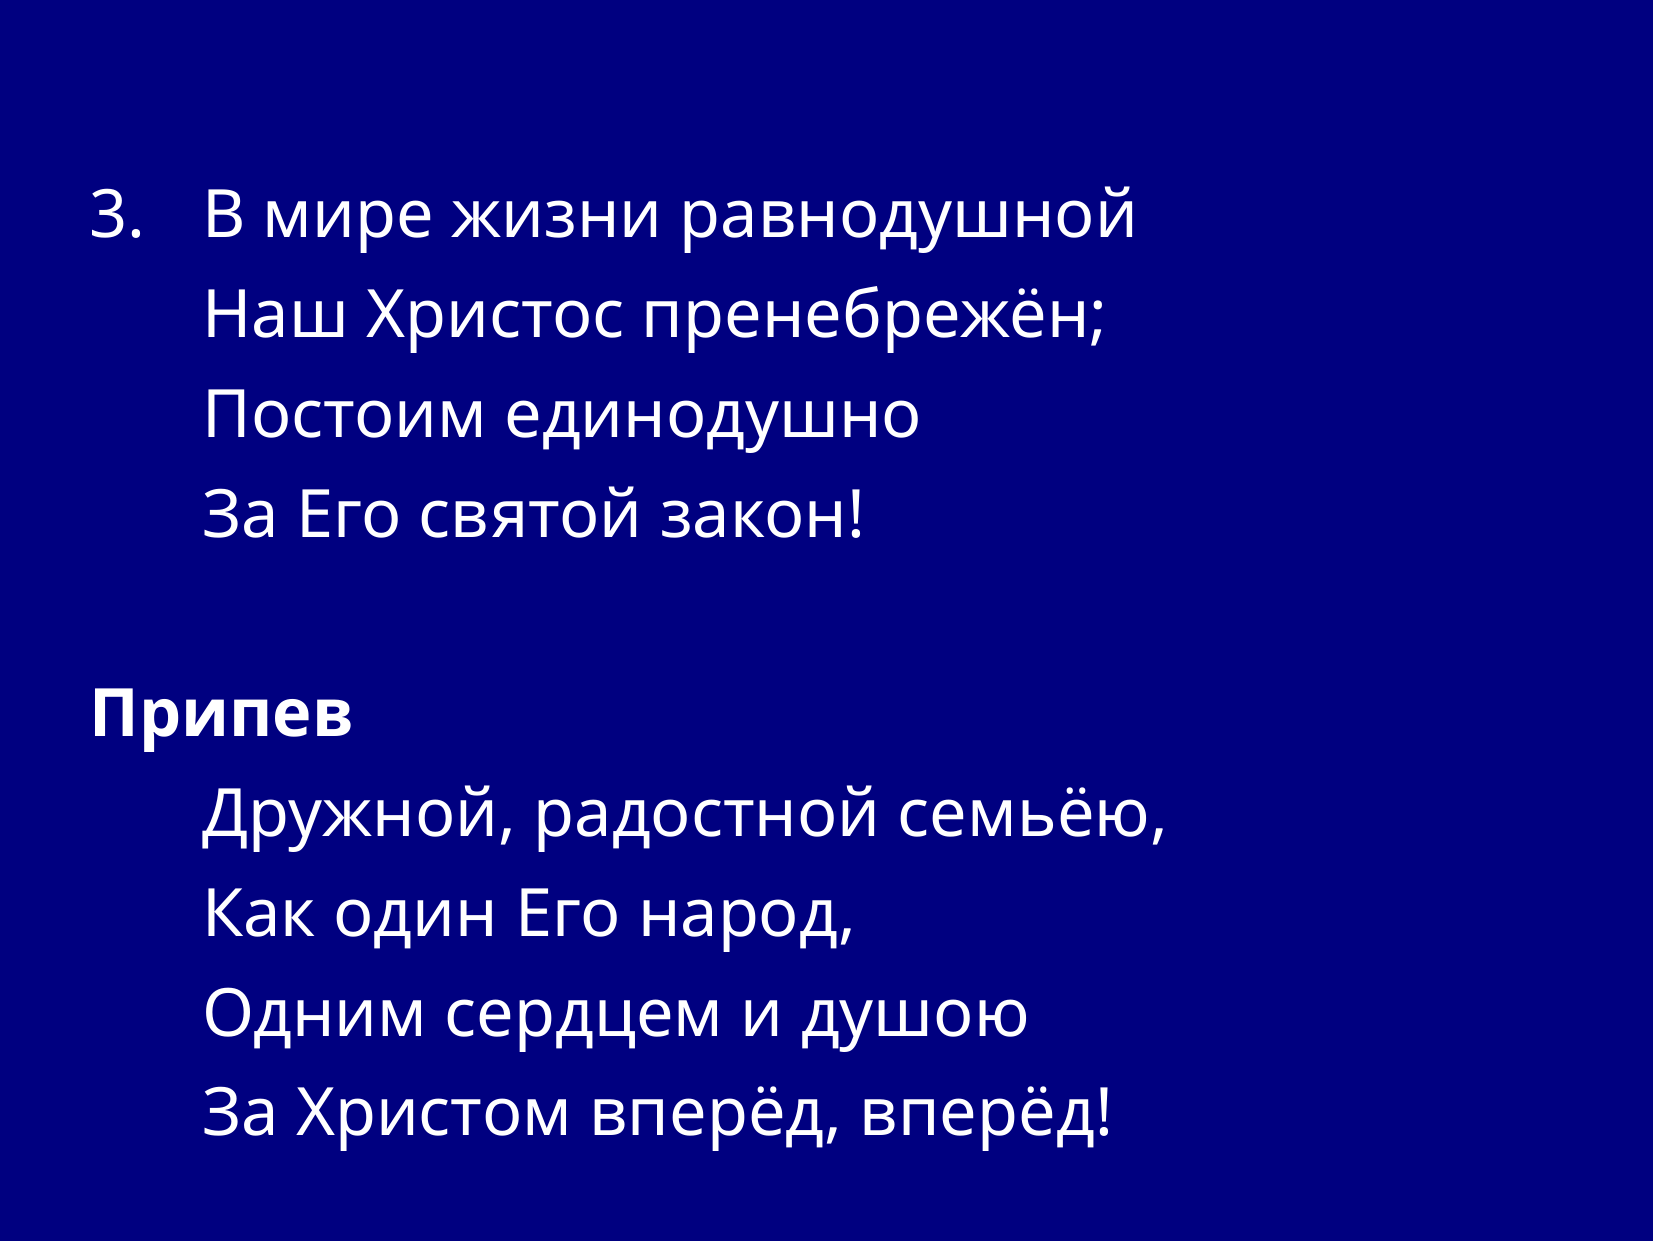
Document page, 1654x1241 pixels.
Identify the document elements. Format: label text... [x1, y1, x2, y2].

text_box 3. В мире жизни равнодушной Наш Христос пренебрежён; Постоим единодушно За Его святой закон! Припев Дружной, радостной семьёю, Как один Его народ, Одним сердцем и душою За Христом вперёд, вперёд! [75, 150, 1576, 1163]
